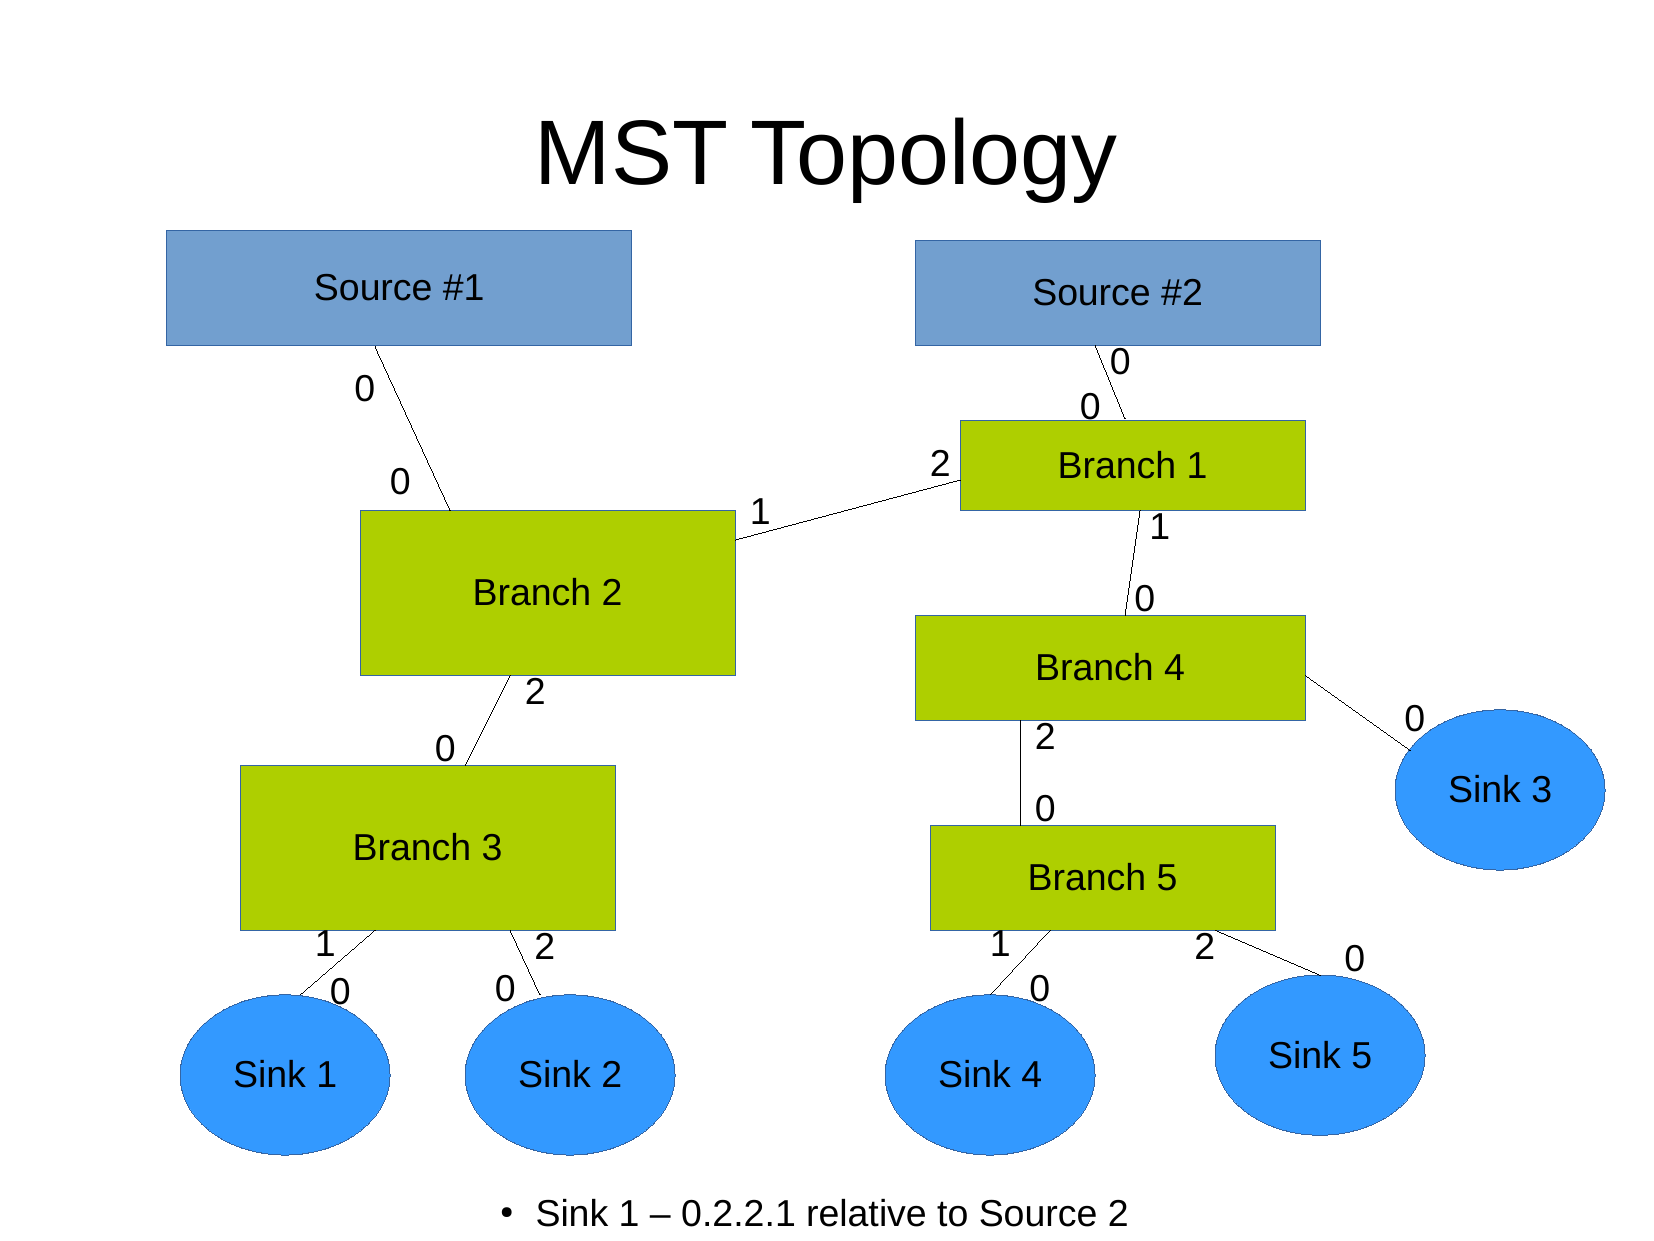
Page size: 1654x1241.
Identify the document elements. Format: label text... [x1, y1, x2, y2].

text_box 0 [1020, 780, 1071, 837]
text_box Sink 2 [465, 994, 676, 1156]
text_box 1 [300, 915, 351, 972]
text_box 2 [519, 918, 571, 976]
text_box 0 [1329, 930, 1381, 987]
text_box 0 [1119, 570, 1171, 627]
text_box 2 [915, 435, 966, 492]
text_box 2 [1179, 918, 1231, 976]
text_box Source #1 [166, 230, 632, 346]
text_box Branch 4 [915, 615, 1306, 721]
text_box 0 [1014, 960, 1066, 1017]
text_box Source #2 [915, 240, 1321, 346]
text_box Sink 3 [1395, 709, 1606, 871]
text_box 0 [480, 960, 531, 1017]
text_box 1 [1134, 498, 1186, 556]
text_box 0 [339, 360, 391, 417]
title MST Topology [82, 49, 1571, 257]
text_box 1 [975, 915, 1026, 972]
text_box Sink 1 – 0.2.2.1 relative to Source 2 [450, 1185, 1144, 1241]
text_box Sink 4 [885, 994, 1096, 1156]
text_box Sink 5 [1215, 975, 1426, 1136]
text_box Sink 1 [180, 994, 391, 1156]
text_box 0 [375, 453, 426, 511]
text_box Branch 3 [240, 765, 616, 931]
text_box 0 [1095, 333, 1146, 391]
text_box Branch 2 [360, 510, 736, 676]
text_box Branch 5 [930, 825, 1276, 931]
text_box 0 [420, 720, 471, 777]
text_box 2 [510, 663, 561, 721]
text_box Branch 1 [960, 420, 1306, 511]
text_box 0 [1065, 378, 1116, 436]
text_box 0 [1389, 690, 1441, 747]
text_box 1 [735, 483, 786, 541]
text_box 2 [1020, 708, 1071, 766]
text_box 0 [315, 963, 366, 1021]
